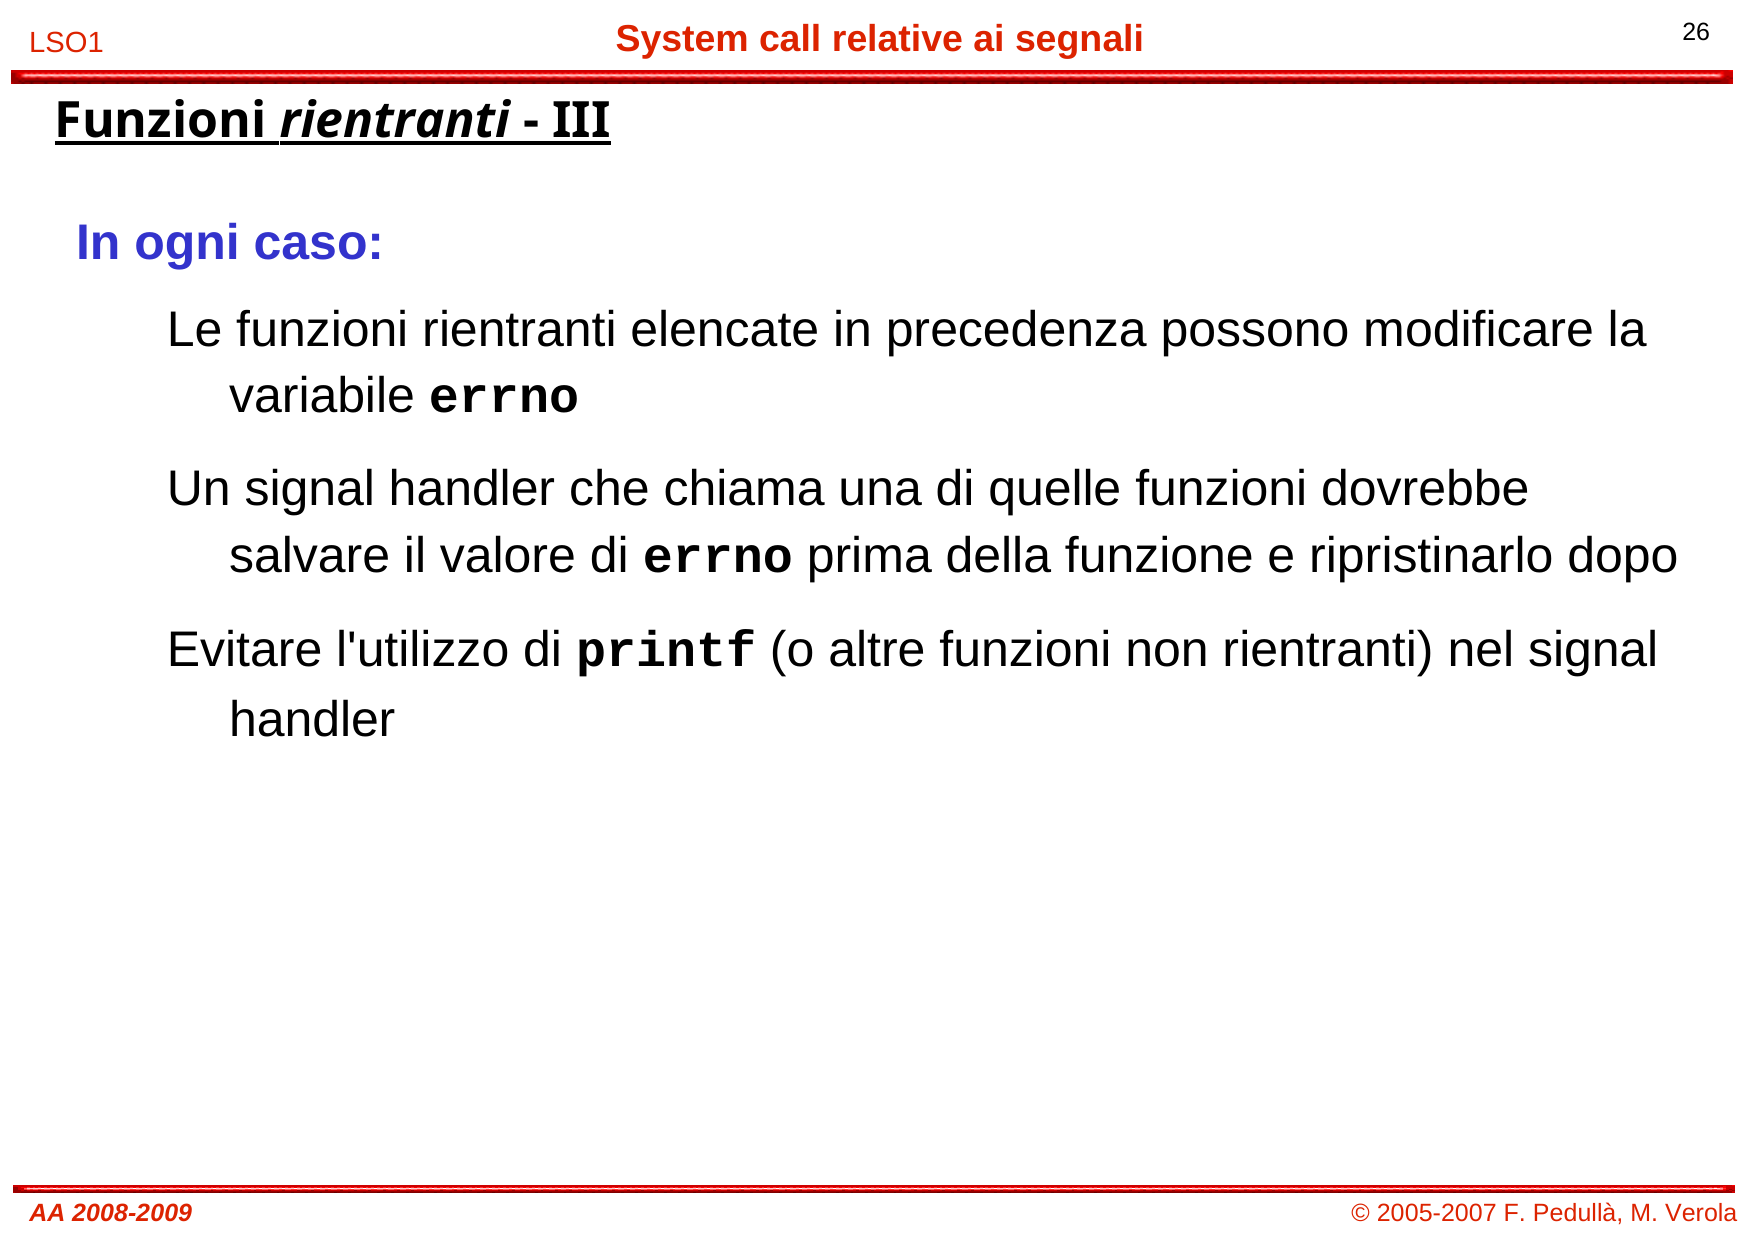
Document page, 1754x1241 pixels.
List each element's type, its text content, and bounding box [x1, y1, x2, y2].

picture [11, 70, 1733, 84]
title Funzioni rientranti - III [40, 72, 1714, 168]
list In ogni caso: Le funzioni rientranti elencate in precedenza possono modificare la variabile errno Un signal handler che chiama una di quelle funzioni dovrebbe salvare il valore di errno prima della funzione e ripristinarlo dopo Evitare l'utilizzo di printf (o altre funzioni non rientranti) nel signal handler [58, 206, 1696, 910]
picture [13, 1185, 1735, 1193]
